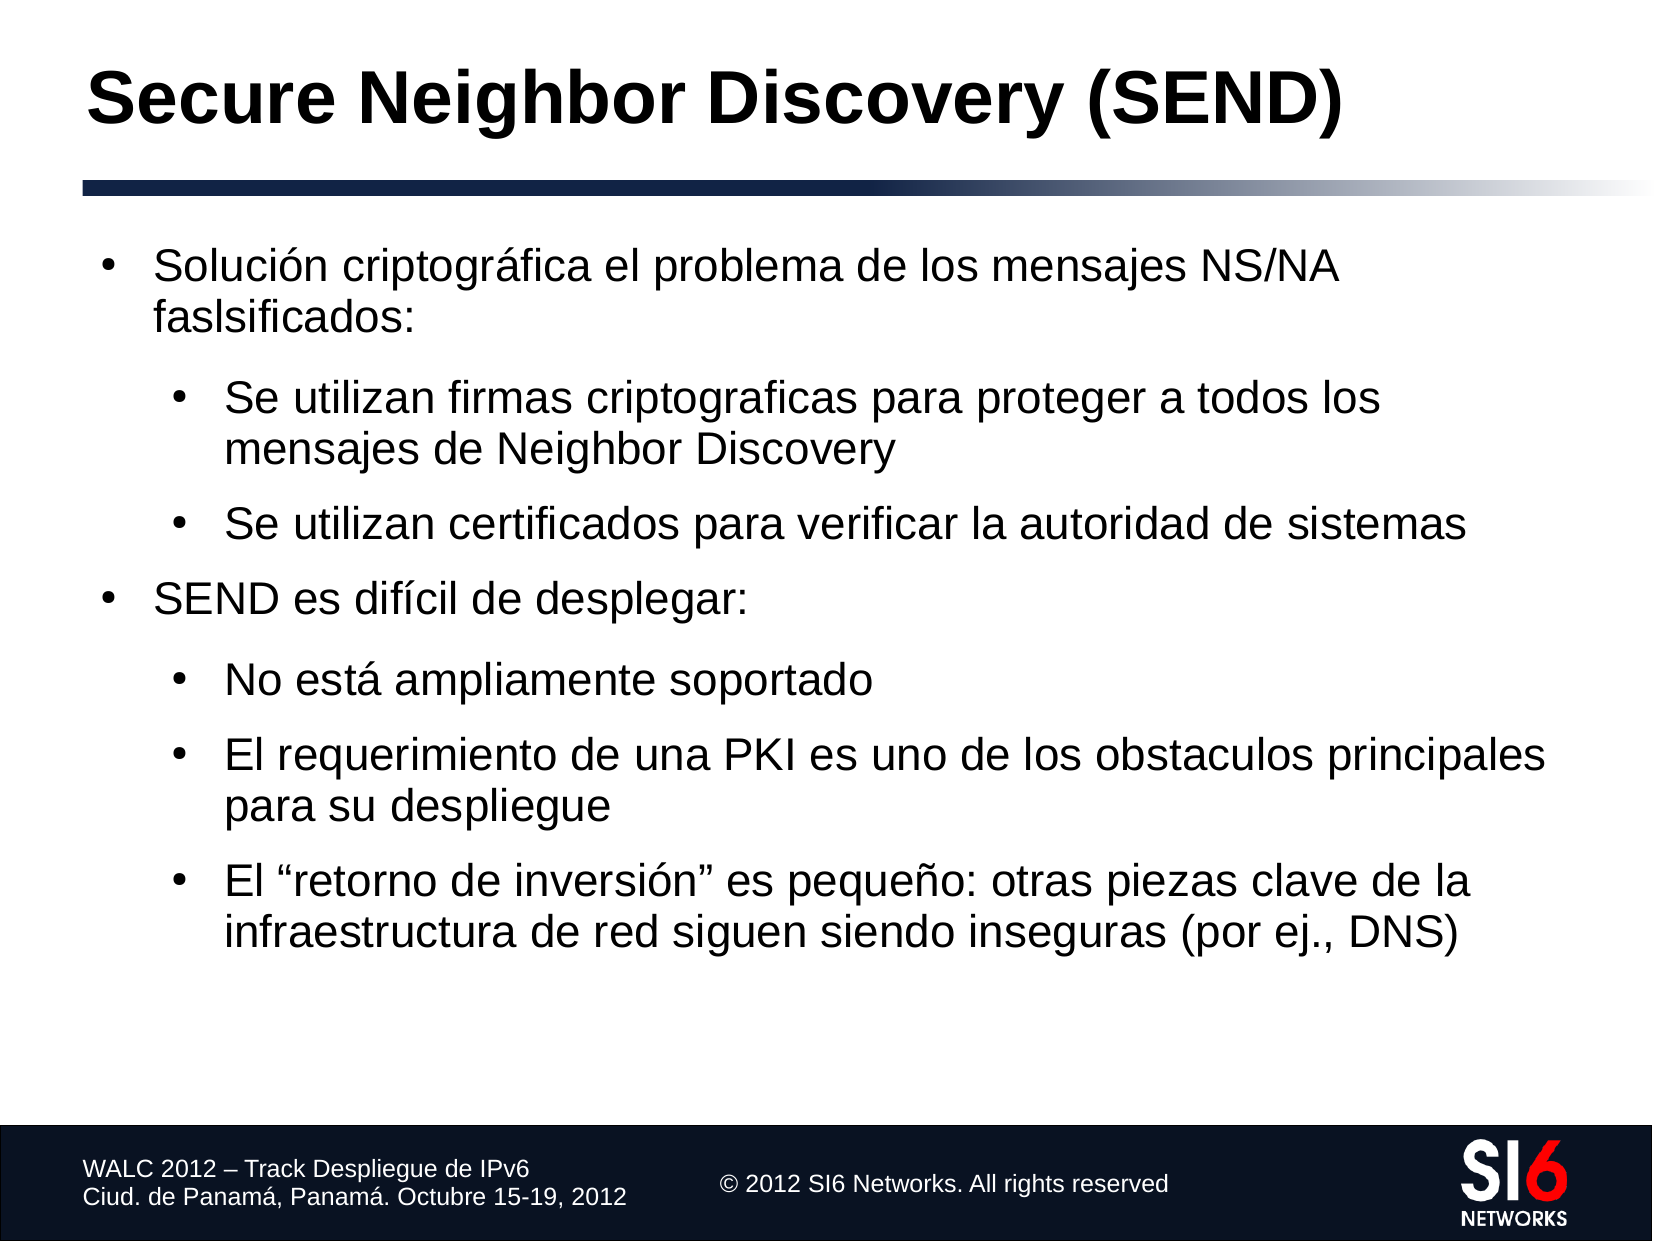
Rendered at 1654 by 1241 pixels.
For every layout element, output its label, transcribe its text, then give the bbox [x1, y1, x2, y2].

list Solución criptográfica el problema de los mensajes NS/NA faslsificados: Se utilizan firmas criptograficas para proteger a todos los mensajes de Neighbor Discovery Se utilizan certificados para verificar la autoridad de sistemas SEND es difícil de desplegar: No está ampliamente soportado El requerimiento de una PKI es uno de los obstaculos principales para su despliegue El “retorno de inversión” es pequeño: otras piezas clave de la infraestructura de red siguen siendo inseguras (por ej., DNS) [82, 240, 1571, 1059]
picture [1461, 1139, 1567, 1226]
title Secure Neighbor Discovery (SEND) [86, 30, 1576, 166]
